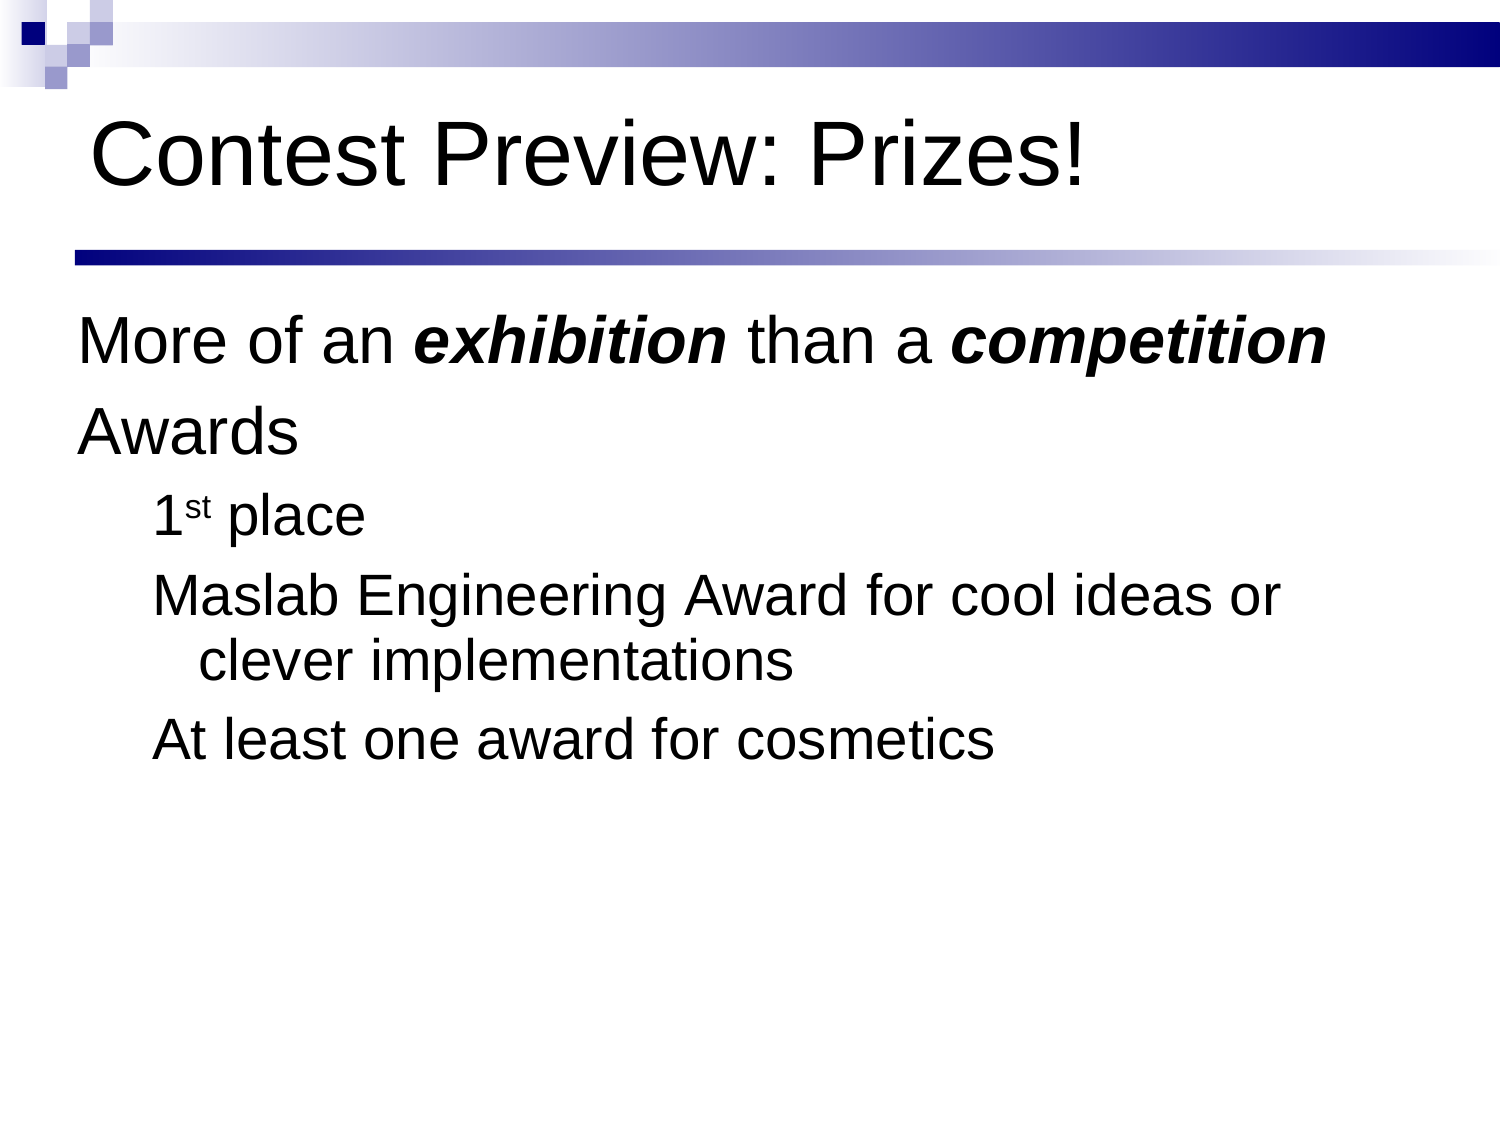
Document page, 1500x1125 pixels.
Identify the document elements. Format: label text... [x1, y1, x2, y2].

list More of an exhibition than a competition Awards 1st place Maslab Engineering Award for cool ideas or clever implementations At least one award for cosmetics [62, 299, 1413, 1063]
title Contest Preview: Prizes! [75, 75, 1426, 238]
